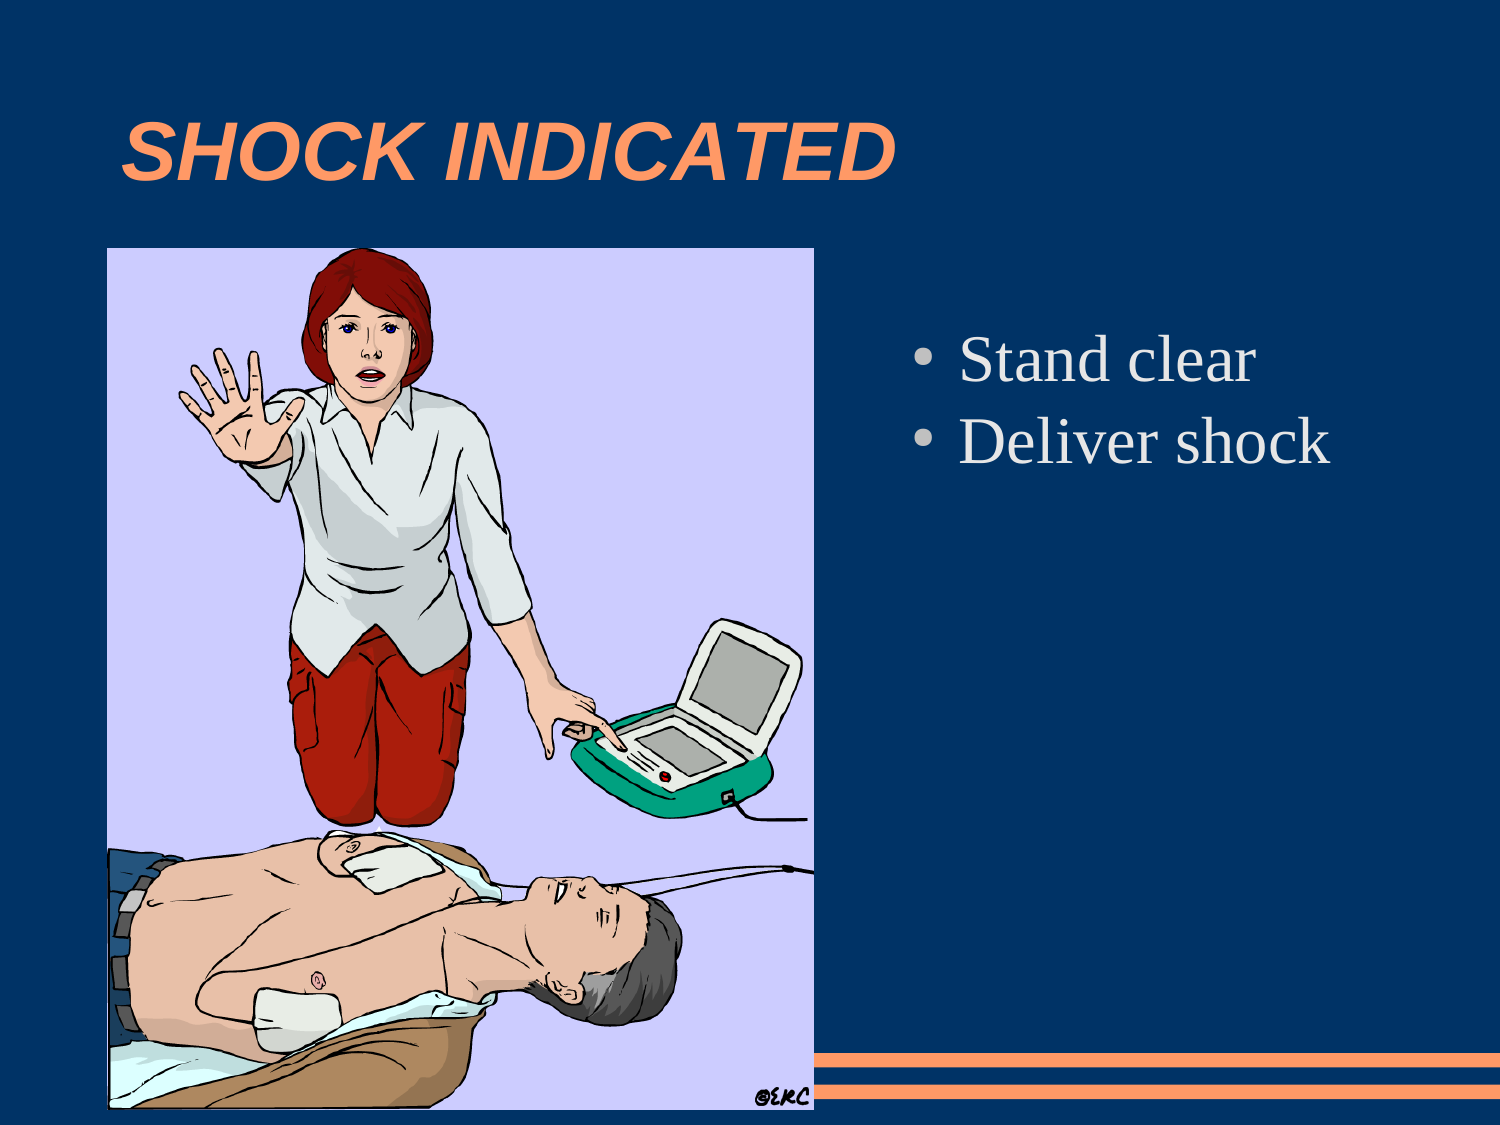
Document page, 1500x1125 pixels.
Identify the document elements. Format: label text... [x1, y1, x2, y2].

title SHOCK INDICATED [121, 54, 1500, 246]
list Stand clear Deliver shock [911, 322, 1500, 1116]
picture [107, 248, 814, 1110]
